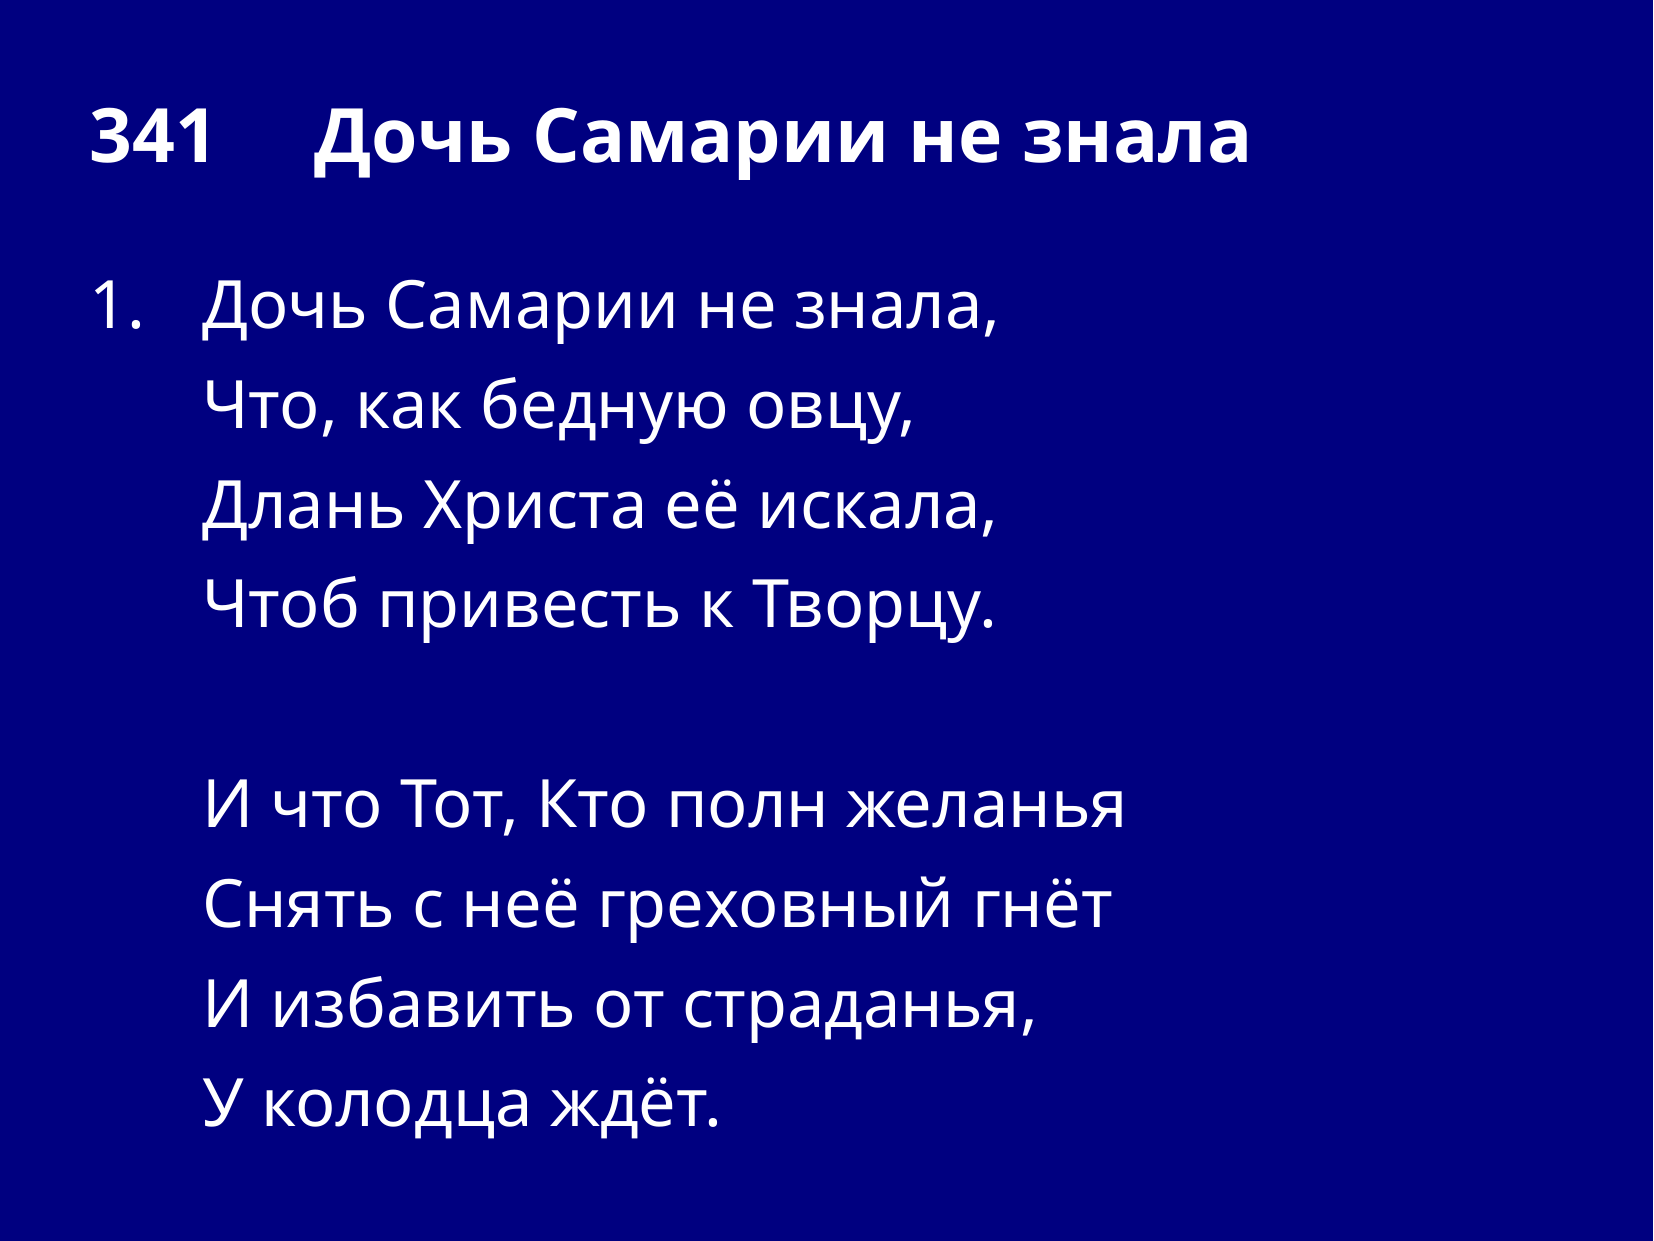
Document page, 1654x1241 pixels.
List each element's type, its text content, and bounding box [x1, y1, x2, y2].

text_box 341 Дочь Самарии не знала [75, 75, 1576, 188]
text_box 1. Дочь Самарии не знала, Что, как бедную овцу, Длань Христа её искала, Чтоб привесть к Творцу. И что Тот, Кто полн желанья Снять с неё греховный гнёт И избавить от страданья, У колодца ждёт. [75, 188, 1576, 1163]
